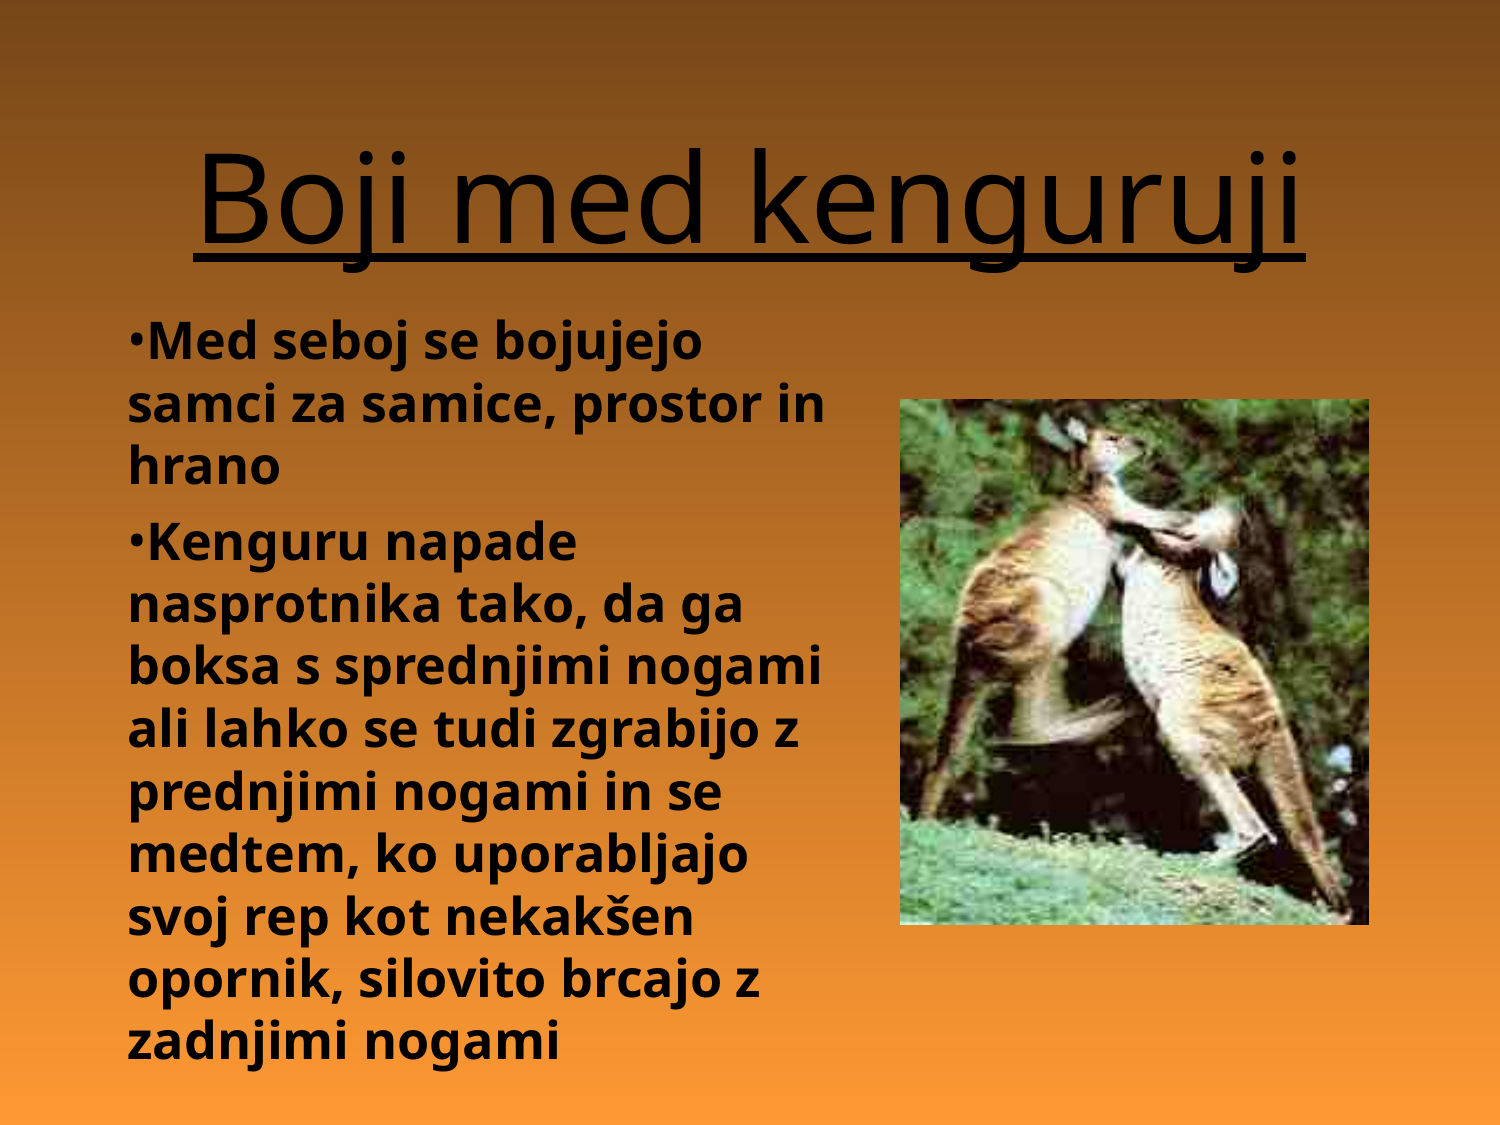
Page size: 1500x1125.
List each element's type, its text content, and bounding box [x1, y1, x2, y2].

picture [900, 399, 1369, 925]
list Med seboj se bojujejo samci za samice, prostor in hrano Kenguru napade nasprotnika tako, da ga boksa s sprednjimi nogami ali lahko se tudi zgrabijo z prednjimi nogami in se medtem, ko uporabljajo svoj rep kot nekakšen opornik, silovito brcajo z zadnjimi nogami [112, 299, 850, 1013]
title Boji med kenguruji [112, 92, 1388, 296]
